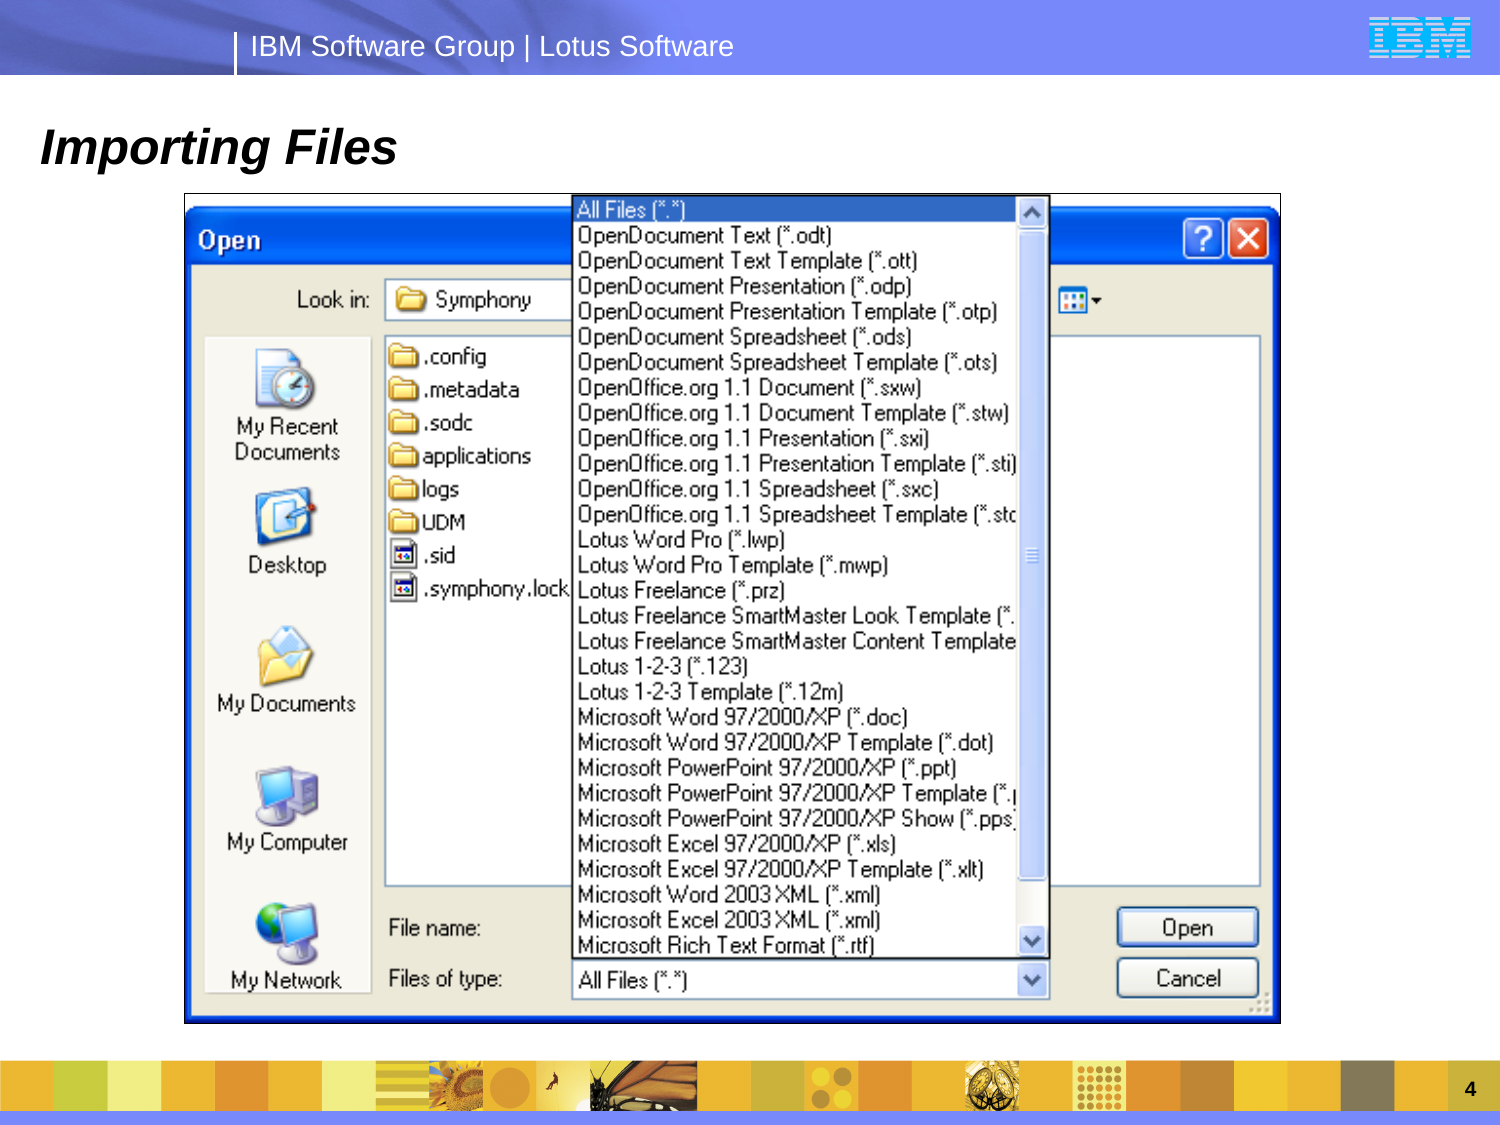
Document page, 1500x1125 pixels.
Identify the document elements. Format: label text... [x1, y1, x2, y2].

picture [0, 1060, 1500, 1111]
title Importing Files [25, 114, 1378, 197]
picture [184, 197, 1281, 1024]
picture [0, 0, 1500, 75]
